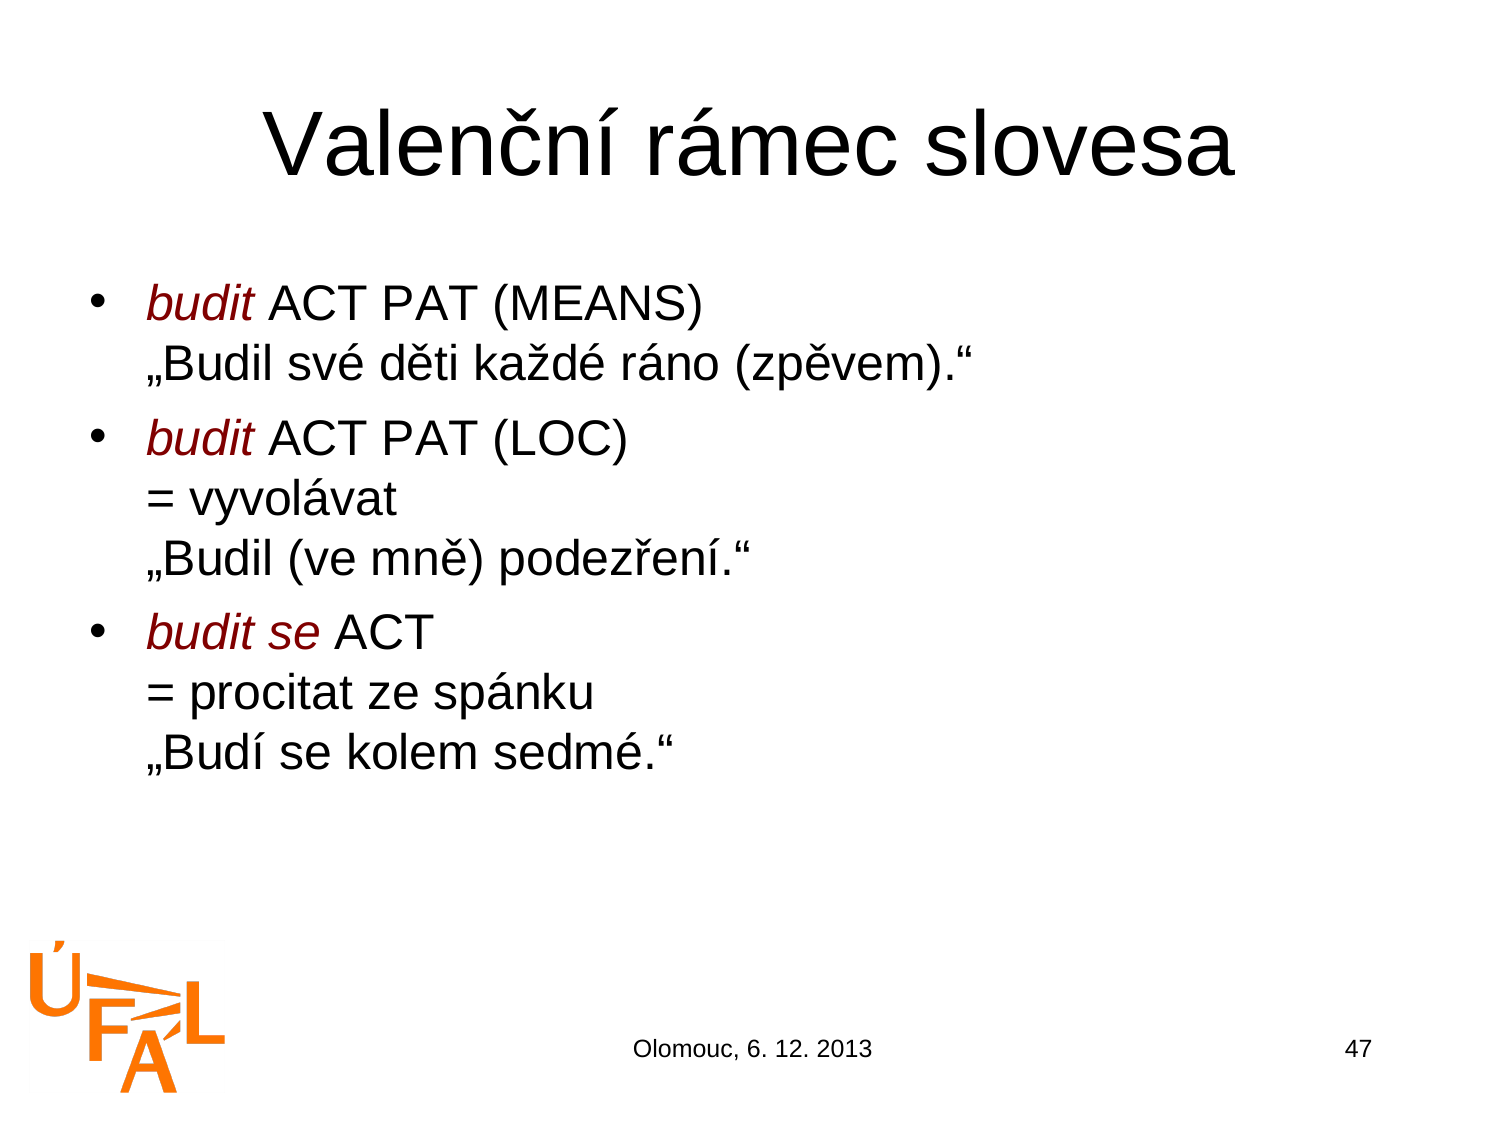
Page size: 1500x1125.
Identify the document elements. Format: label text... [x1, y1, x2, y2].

title Valenční rámec slovesa [75, 14, 1426, 262]
list budit ACT PAT (MEANS) „Budil své děti každé ráno (zpěvem).“ budit ACT PAT (LOC) = vyvolávat „Budil (ve mně) podezření.“ budit se ACT = procitat ze spánku „Budí se kolem sedmé.“ [75, 262, 1426, 932]
picture [29, 940, 225, 1093]
